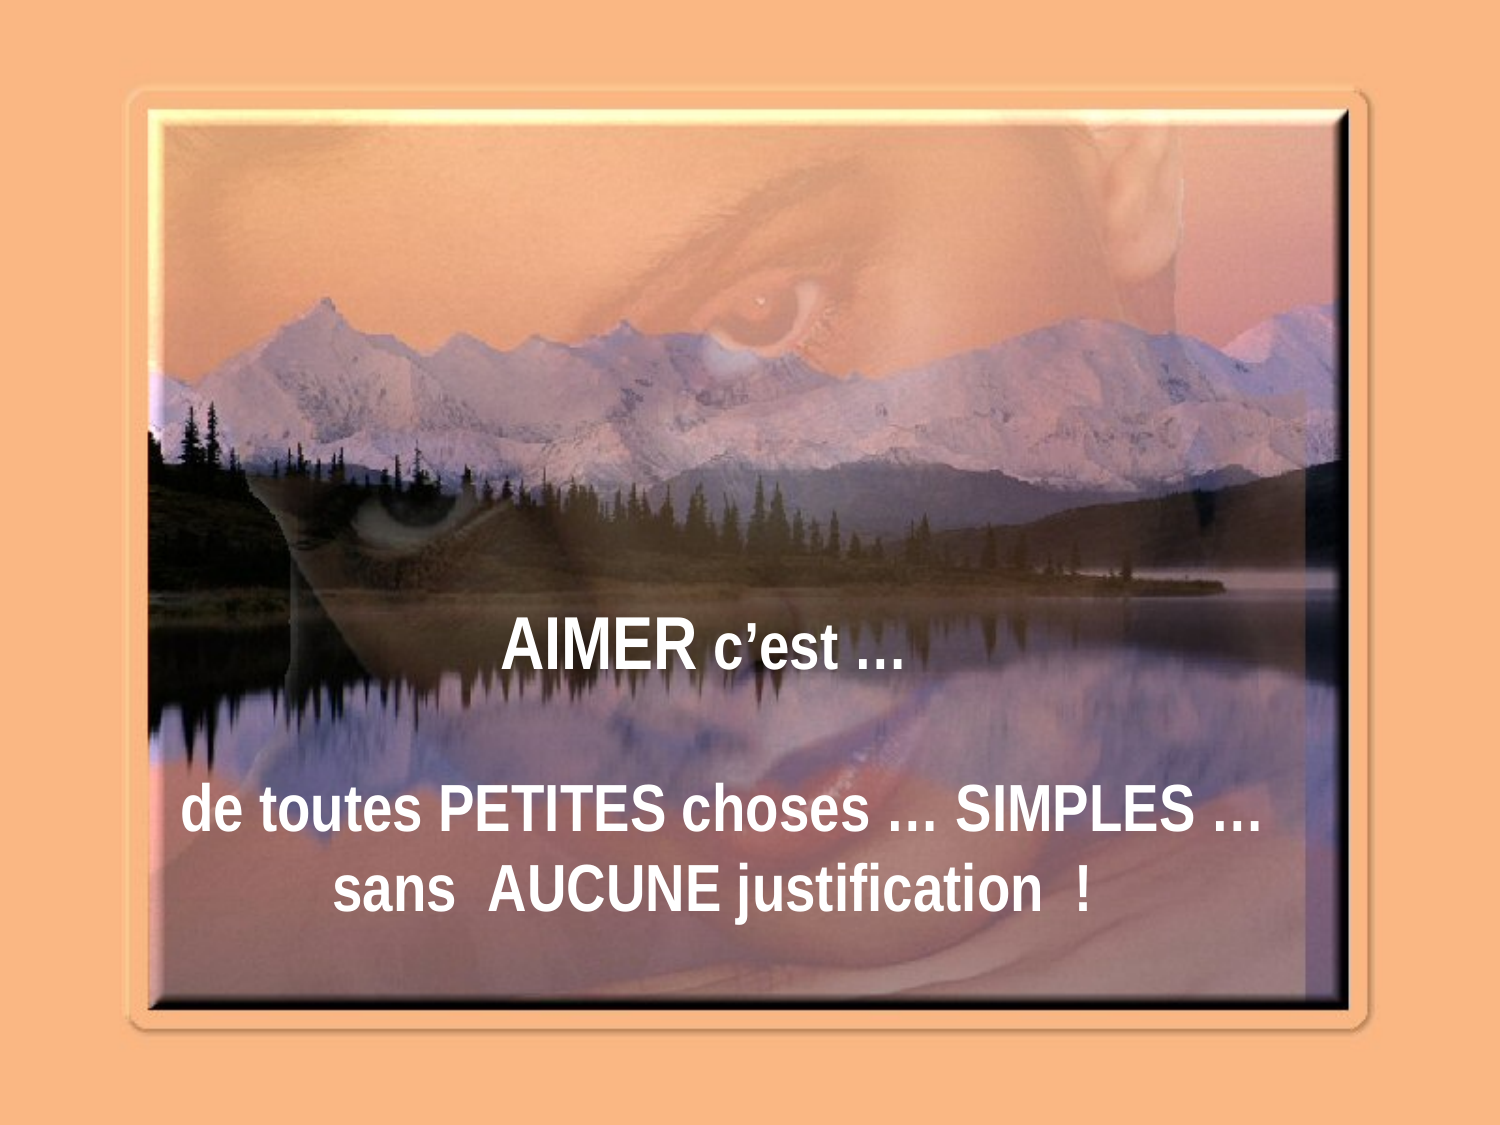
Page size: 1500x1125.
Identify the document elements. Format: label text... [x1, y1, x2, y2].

text_box AIMER c’est … de toutes PETITES choses … SIMPLES … sans AUCUNE justification ! [149, 587, 1300, 933]
picture [0, 0, 1500, 1125]
